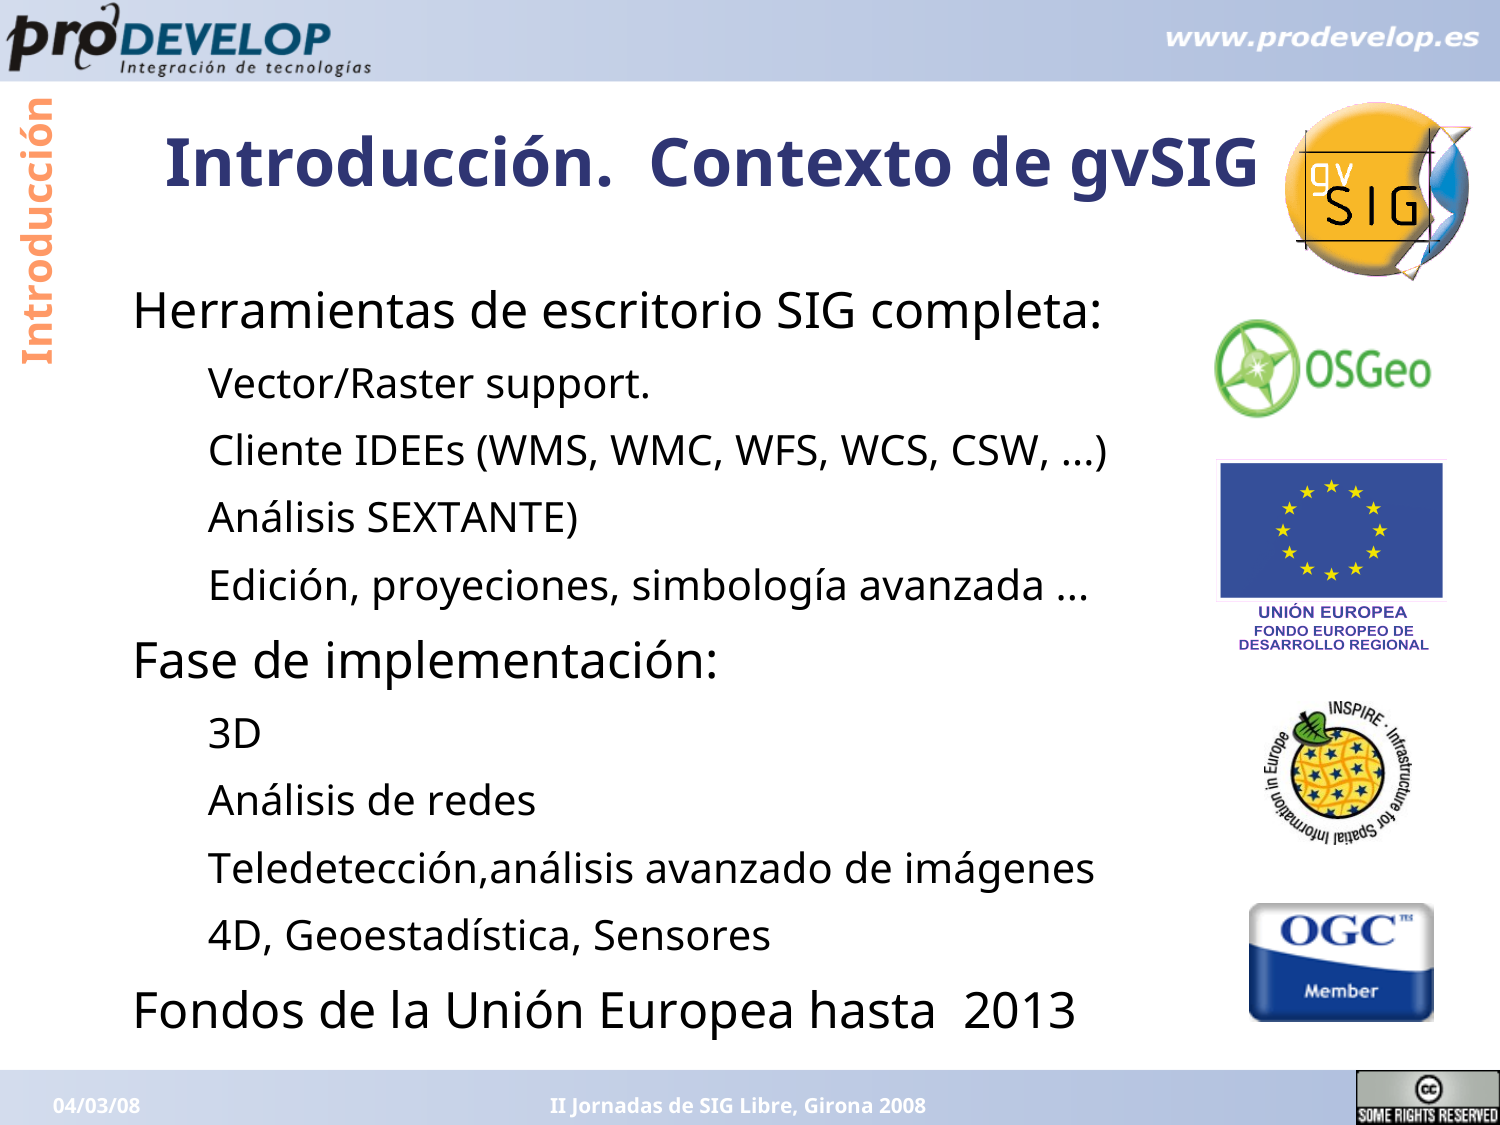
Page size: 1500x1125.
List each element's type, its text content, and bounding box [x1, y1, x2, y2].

list Herramientas de escritorio SIG completa: Vector/Raster support. Cliente IDEEs (WMS, WMC, WFS, WCS, CSW, ...) Análisis SEXTANTE) Edición, proyeciones, simbología avanzada ... Fase de implementación: 3D Análisis de redes Teledetección,análisis avanzado de imágenes 4D, Geoestadística, Sensores Fondos de la Unión Europea hasta 2013 [118, 267, 1388, 939]
picture [0, 0, 1500, 1125]
title Introducción [0, 76, 71, 384]
title Introducción. Contexto de gvSIG [47, 66, 1398, 254]
